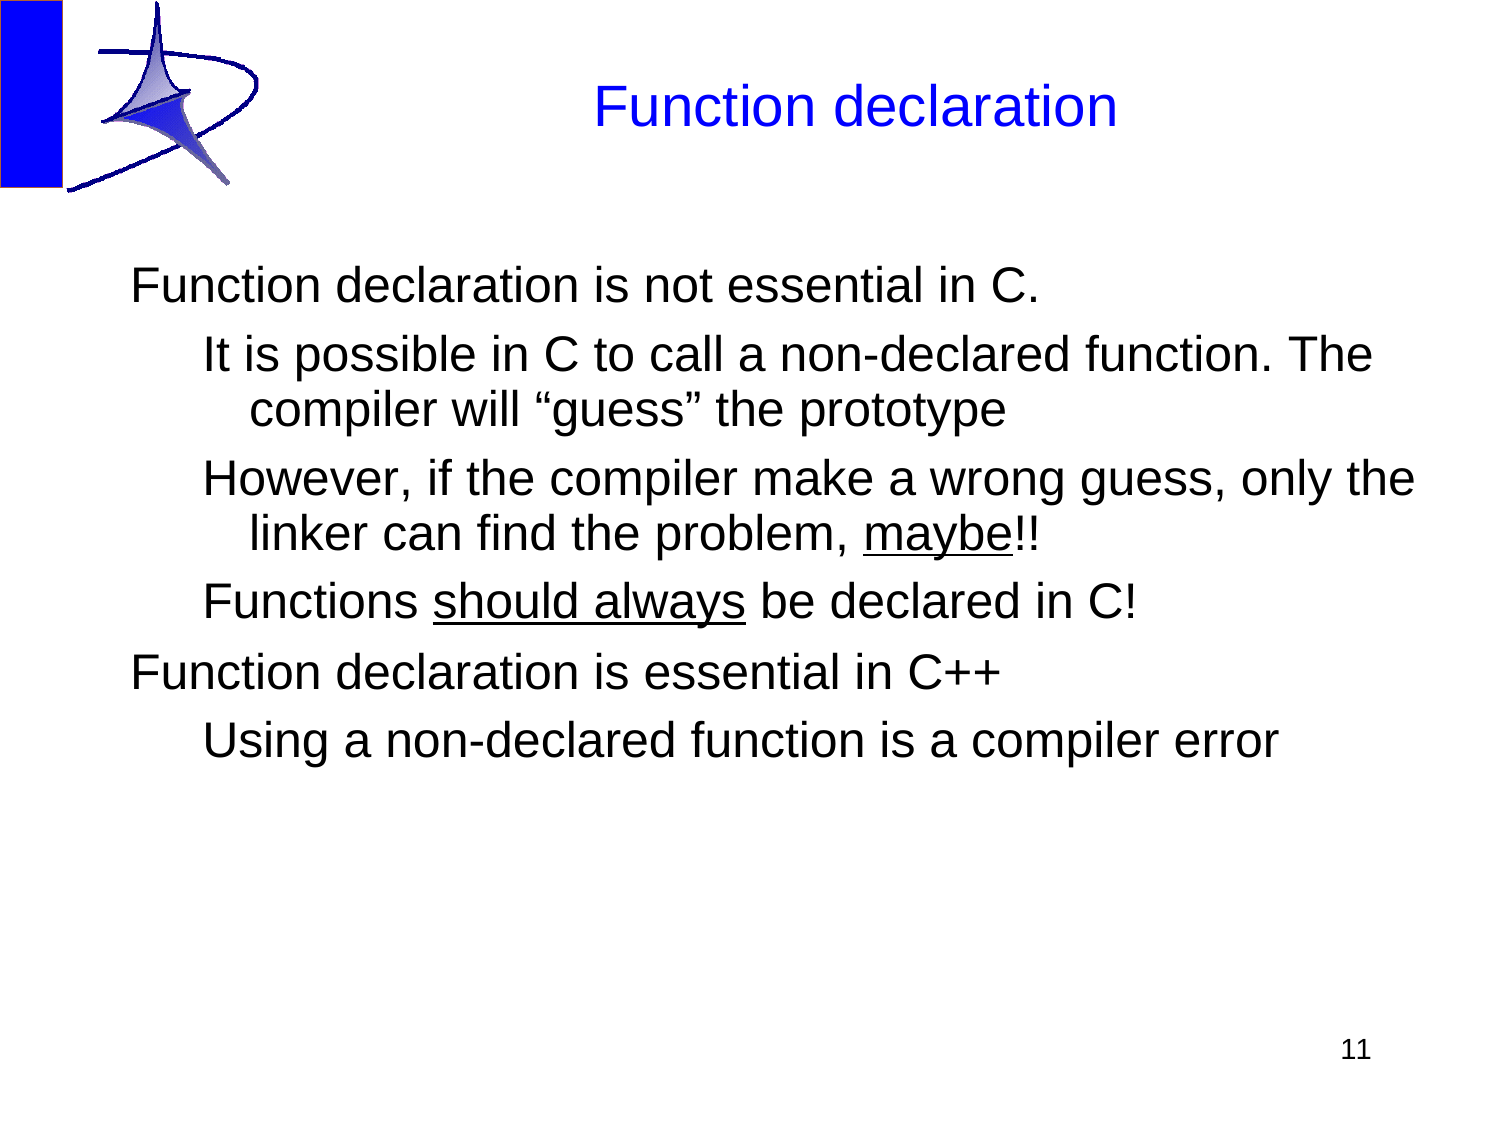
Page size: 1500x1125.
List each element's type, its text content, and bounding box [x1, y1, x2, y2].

picture [62, 0, 263, 197]
title Function declaration [262, 24, 1450, 188]
list Function declaration is not essential in C. It is possible in C to call a non-declared function. The compiler will “guess” the prototype However, if the compiler make a wrong guess, only the linker can find the problem, maybe!! Functions should always be declared in C! Function declaration is essential in C++ Using a non-declared function is a compiler error [112, 249, 1450, 1001]
